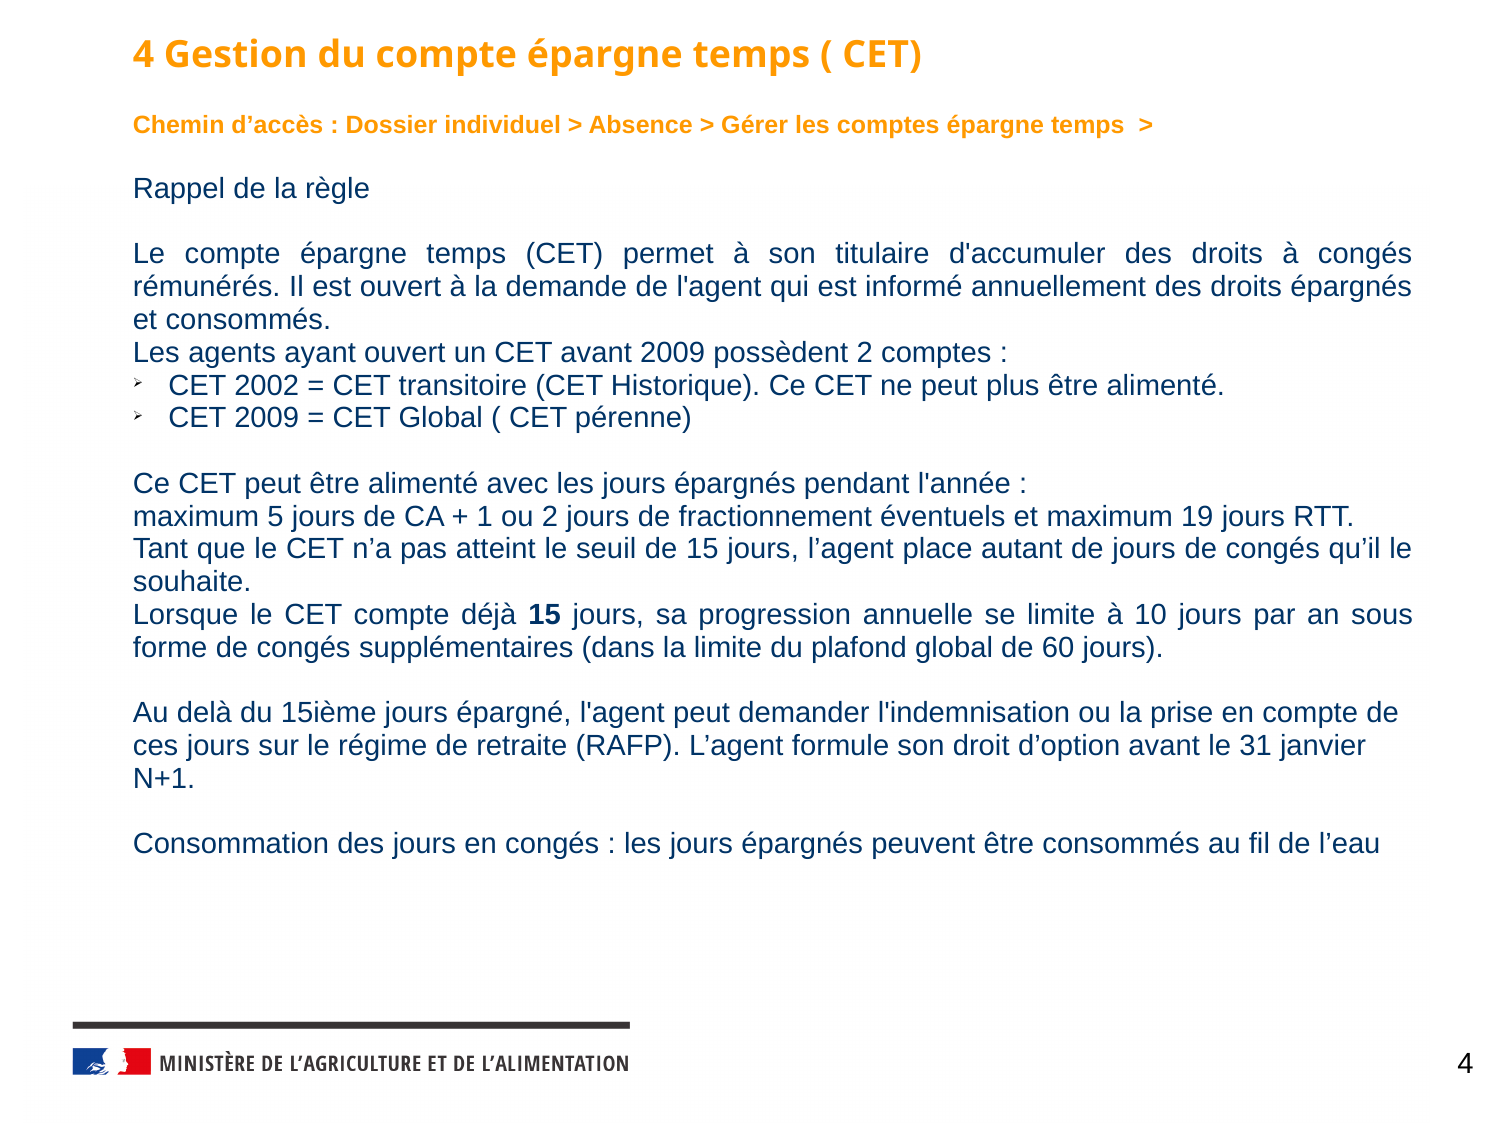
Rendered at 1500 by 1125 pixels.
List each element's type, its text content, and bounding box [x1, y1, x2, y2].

text_box 4 Gestion du compte épargne temps ( CET) Chemin d’accès : Dossier individuel > Absence > Gérer les comptes épargne temps > Rappel de la règle Le compte épargne temps (CET) permet à son titulaire d'accumuler des droits à congés rémunérés. Il est ouvert à la demande de l'agent qui est informé annuellement des droits épargnés et consommés. Les agents ayant ouvert un CET avant 2009 possèdent 2 comptes : CET 2002 = CET transitoire (CET Historique). Ce CET ne peut plus être alimenté. CET 2009 = CET Global ( CET pérenne) Ce CET peut être alimenté avec les jours épargnés pendant l'année : maximum 5 jours de CA + 1 ou 2 jours de fractionnement éventuels et maximum 19 jours RTT. Tant que le CET n’a pas atteint le seuil de 15 jours, l’agent place autant de jours de congés qu’il le souhaite. Lorsque le CET compte déjà 15 jours, sa progression annuelle se limite à 10 jours par an sous forme de congés supplémentaires (dans la limite du plafond global de 60 jours). Au delà du 15ième jours épargné, l'agent peut demander l'indemnisation ou la prise en compte de ces jours sur le régime de retraite (RAFP). L’agent formule son droit d’option avant le 31 janvier N+1. Consommation des jours en congés : les jours épargnés peuvent être consommés au fil de l’eau [118, 19, 1430, 896]
picture [23, 185, 1430, 1123]
